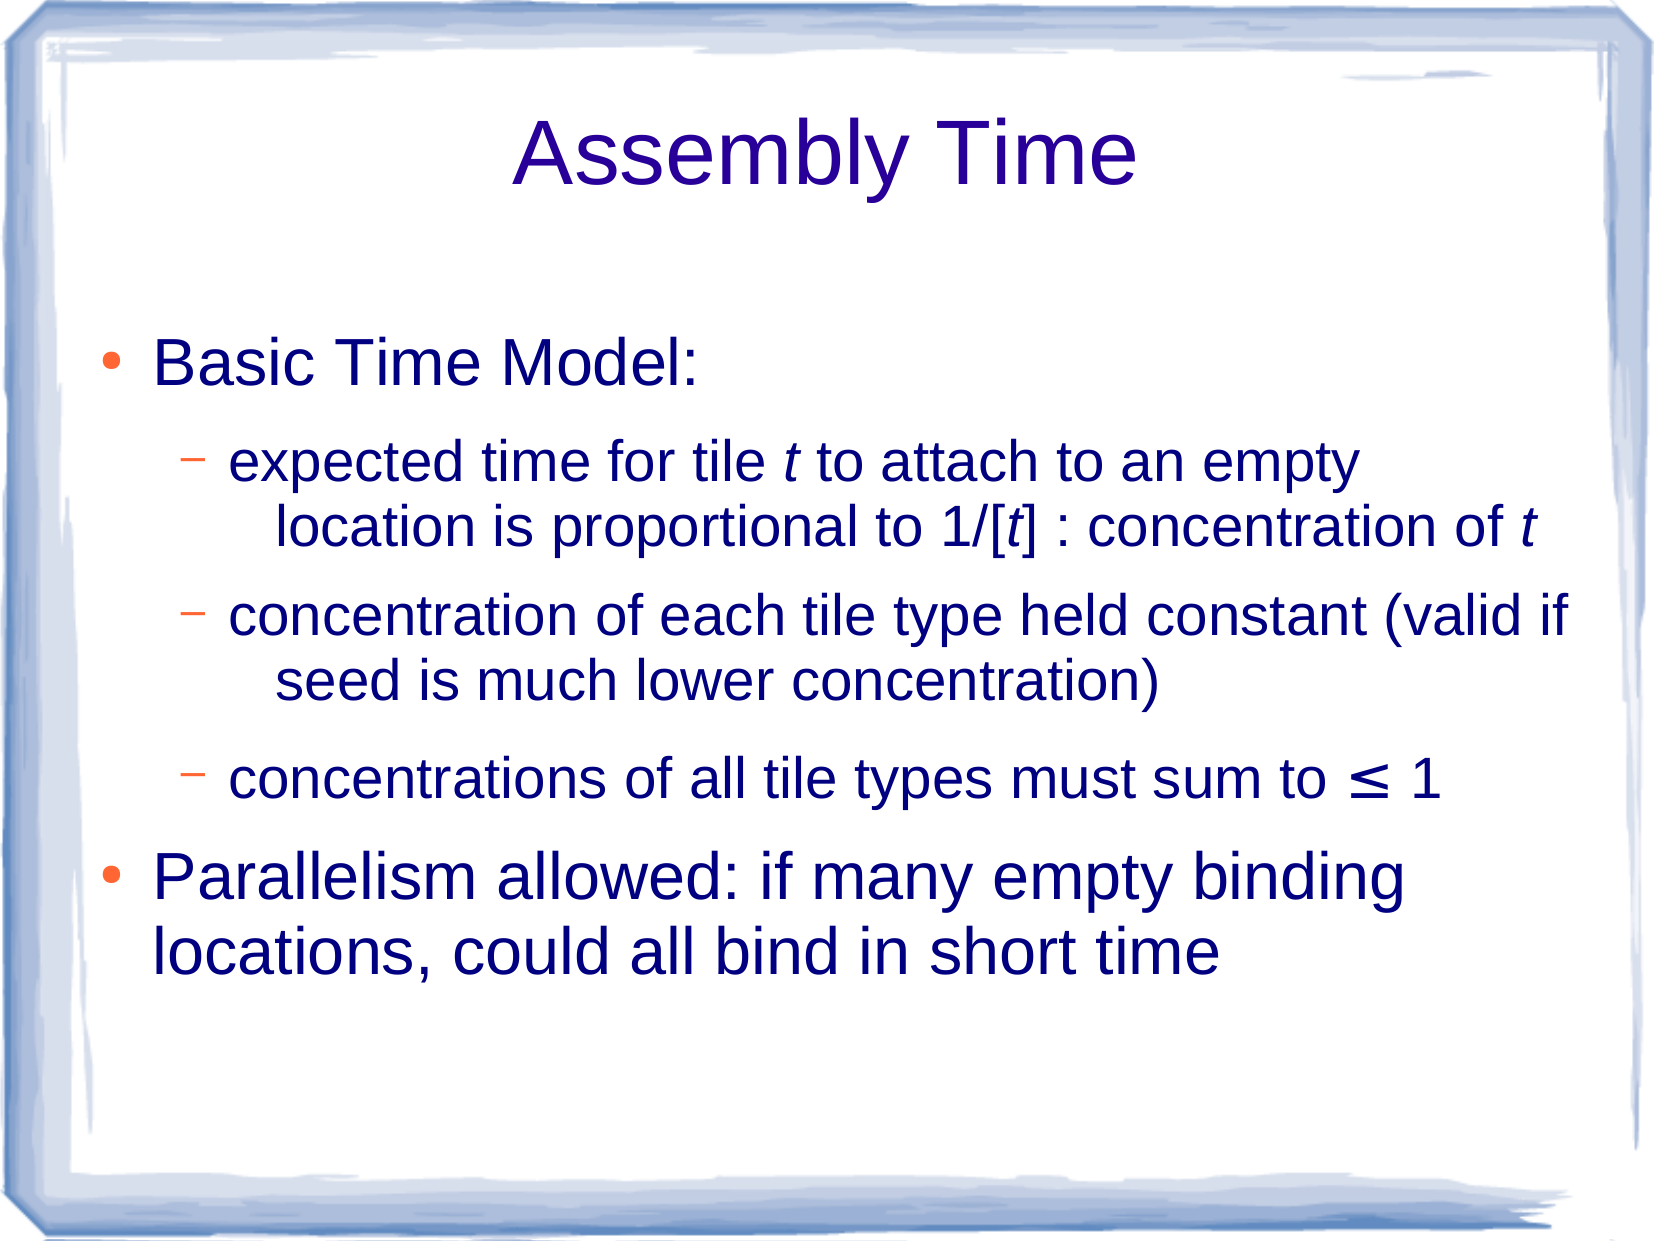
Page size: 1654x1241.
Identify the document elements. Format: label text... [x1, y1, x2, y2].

picture [0, 0, 1654, 1241]
list Basic Time Model: expected time for tile t to attach to an empty location is proportional to 1/[t] : concentration of t concentration of each tile type held constant (valid if seed is much lower concentration) concentrations of all tile types must sum to ≤ 1 Parallelism allowed: if many empty binding locations, could all bind in short time [81, 324, 1576, 1144]
title Assembly Time [82, 49, 1571, 257]
